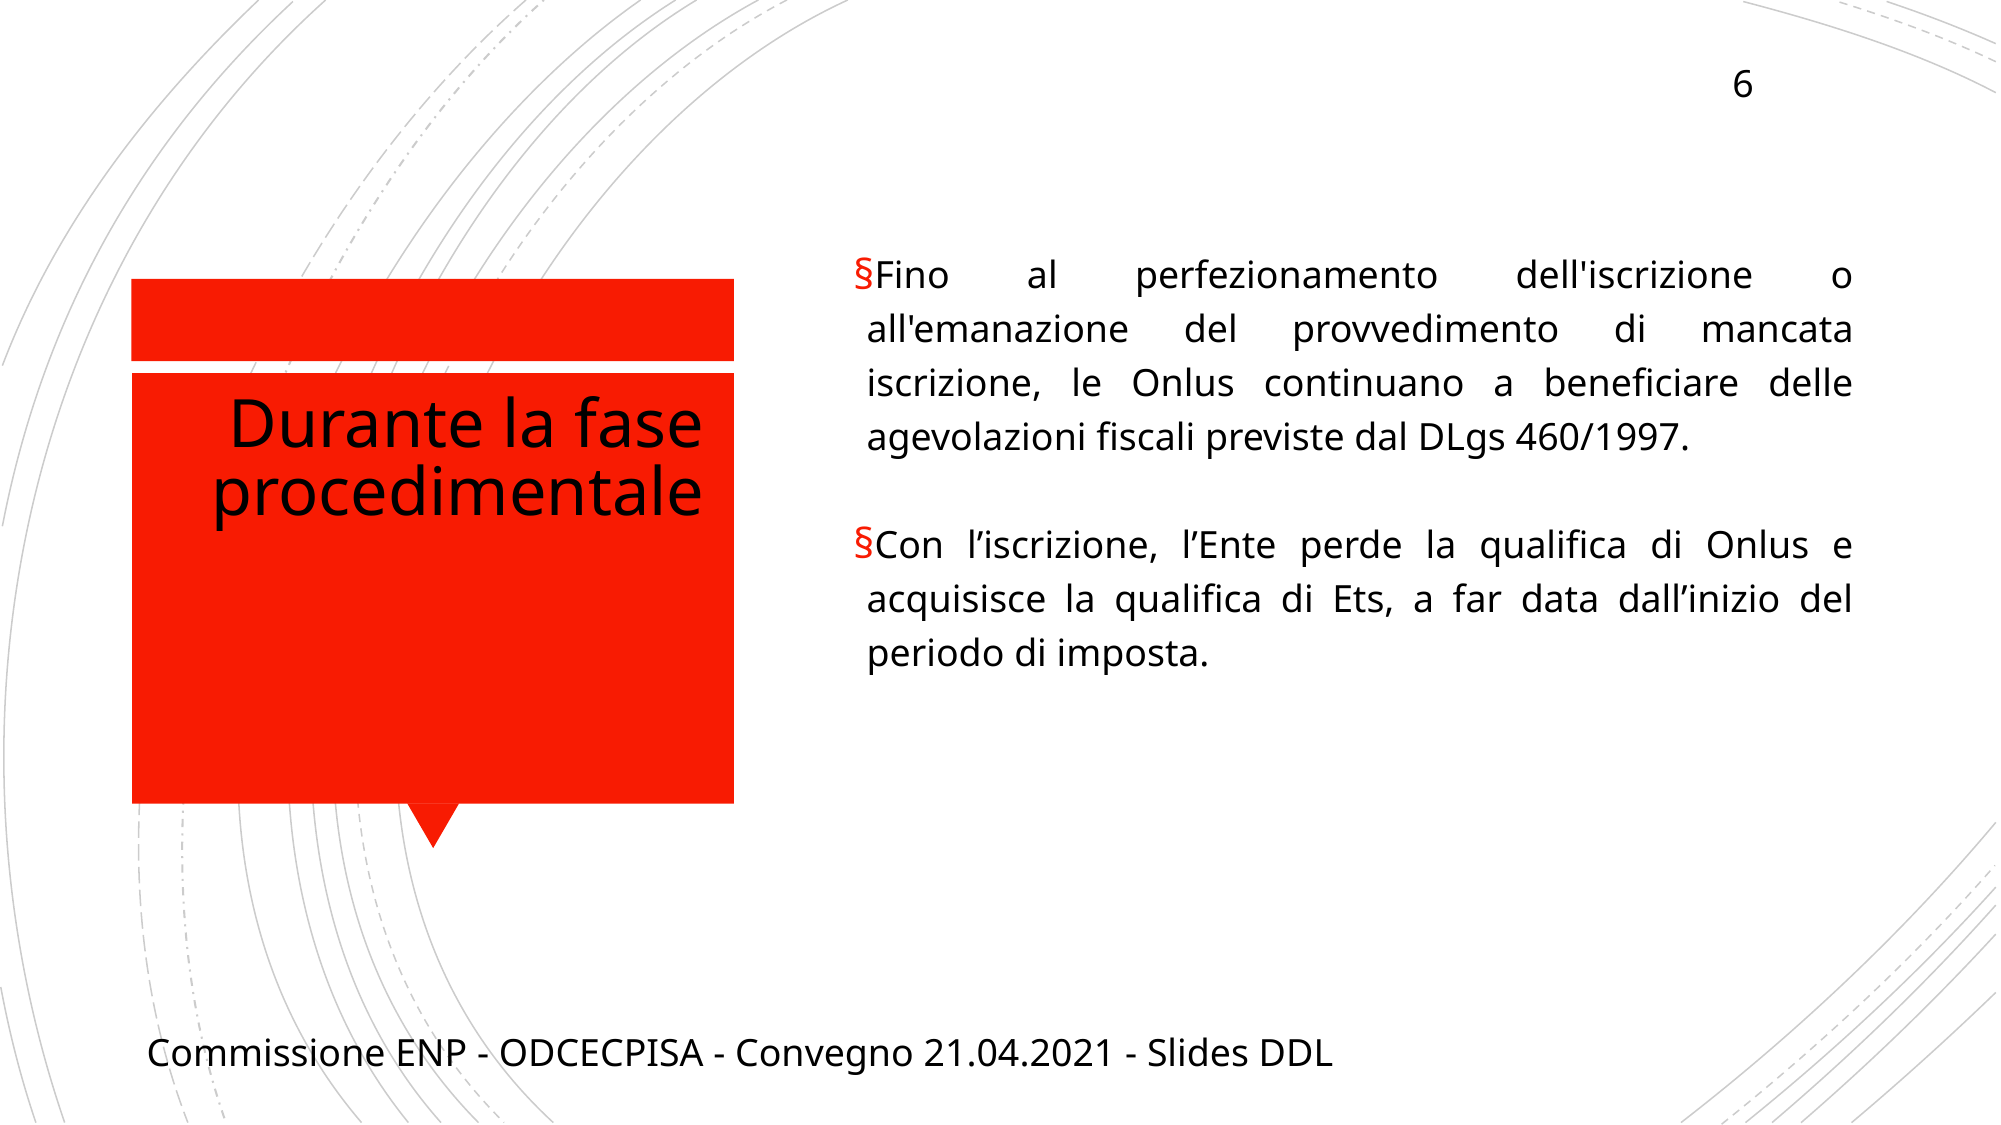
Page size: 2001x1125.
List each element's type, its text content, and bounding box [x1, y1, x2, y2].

footer Commissione ENP - ODCECPISA - Convegno 21.04.2021 - Slides DDL [131, 1021, 1869, 1074]
slide_number <numero> [1717, 52, 1868, 105]
list Fino al perfezionamento dell'iscrizione o all'emanazione del provvedimento di mancata iscrizione, le Onlus continuano a beneficiare delle agevolazioni fiscali previste dal DLgs 460/1997. Con l’iscrizione, l’Ente perde la qualifica di Onlus e acquisisce la qualifica di Ets, a far data dall’inizio del periodo di imposta. [838, 189, 1869, 1005]
title Durante la fase procedimentale [145, 385, 720, 789]
